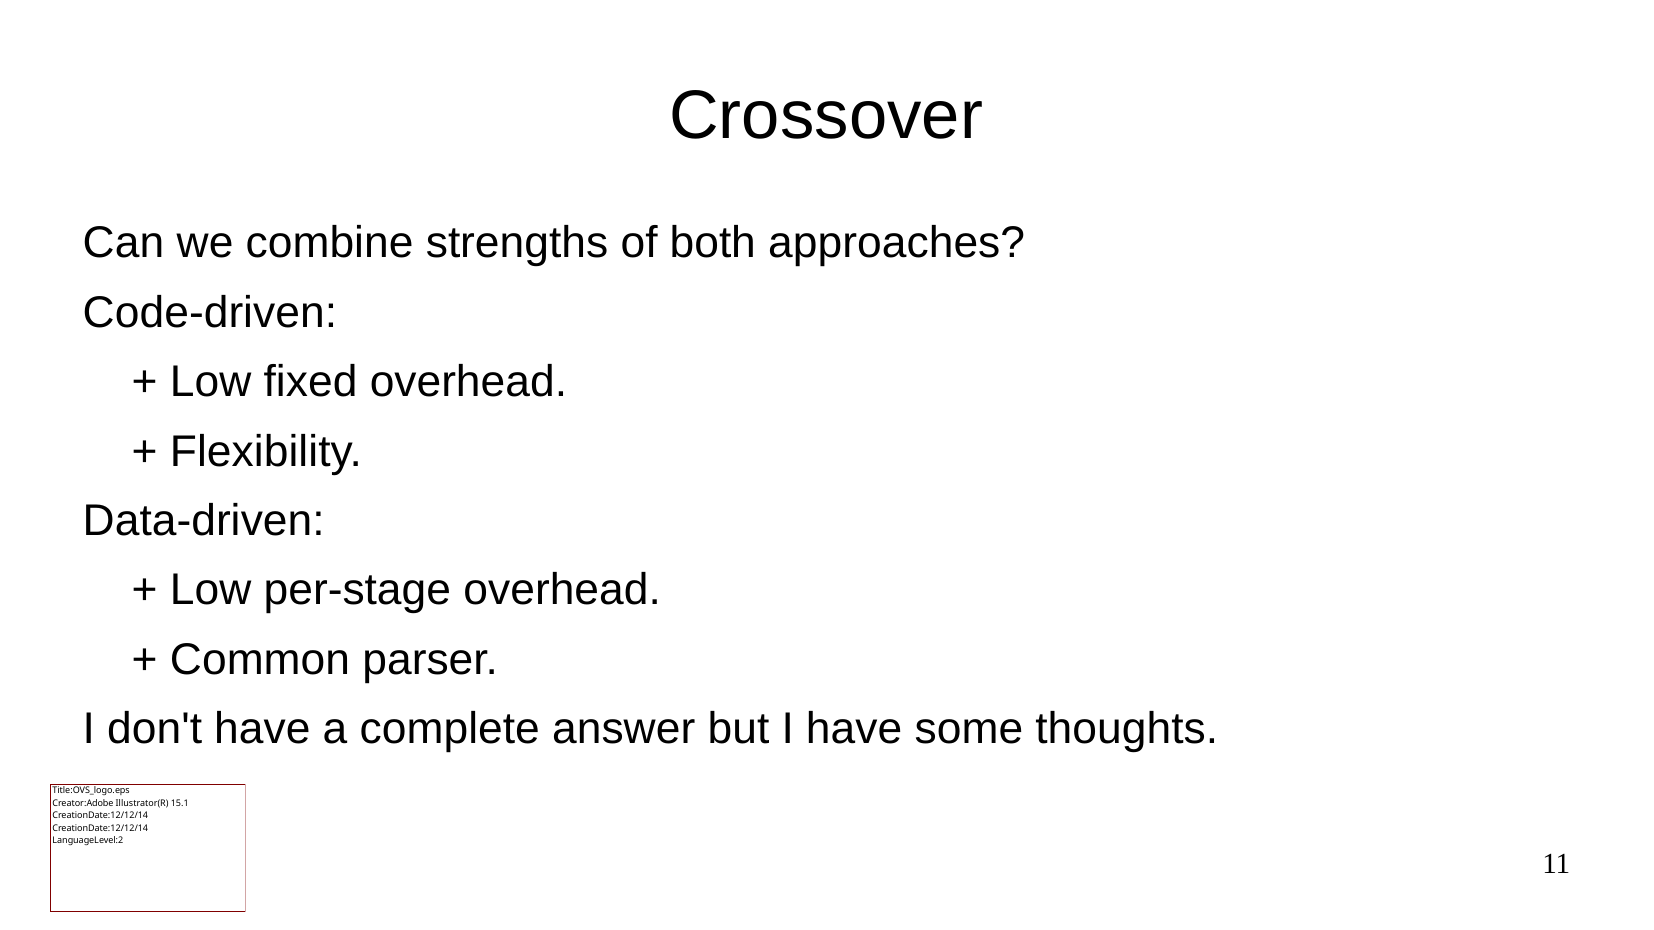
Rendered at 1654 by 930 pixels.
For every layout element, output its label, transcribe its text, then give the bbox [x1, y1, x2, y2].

title Crossover [82, 36, 1571, 193]
list Can we combine strengths of both approaches? Code-driven: + Low fixed overhead. + Flexibility. Data-driven: + Low per-stage overhead. + Common parser. I don't have a complete answer but I have some thoughts. [82, 217, 1571, 757]
